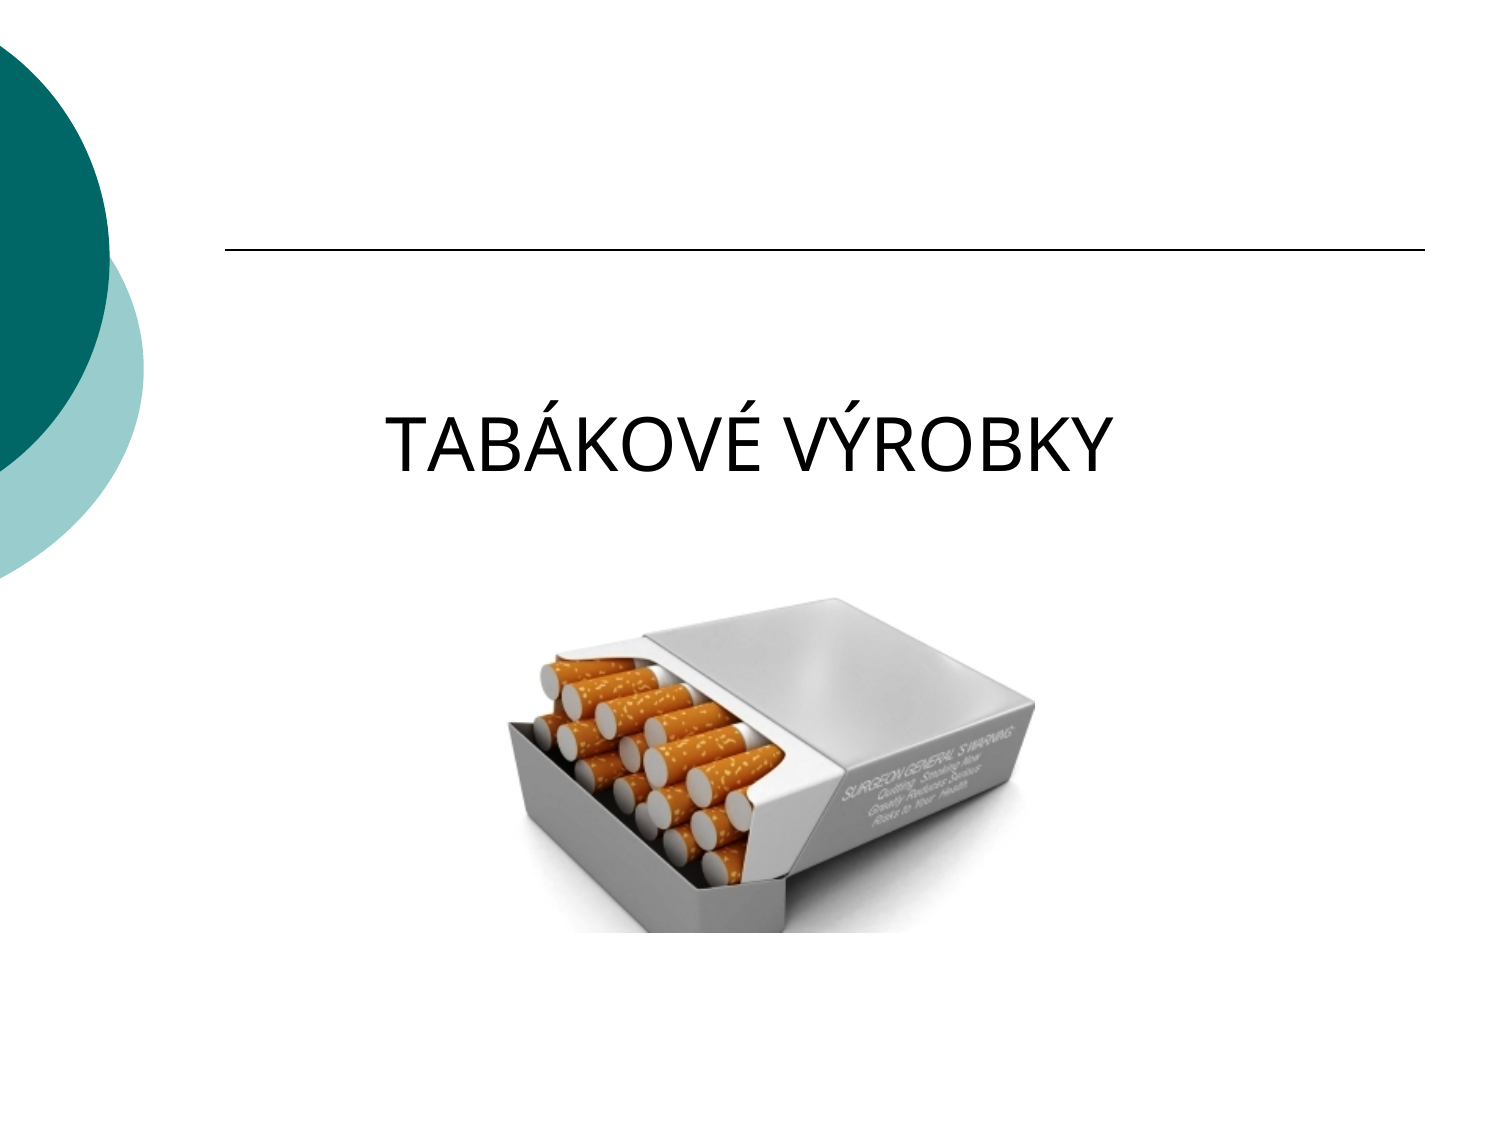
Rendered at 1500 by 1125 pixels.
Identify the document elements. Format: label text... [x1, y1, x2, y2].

picture [501, 597, 1035, 933]
list TABÁKOVÉ VÝROBKY [75, 101, 1426, 1005]
